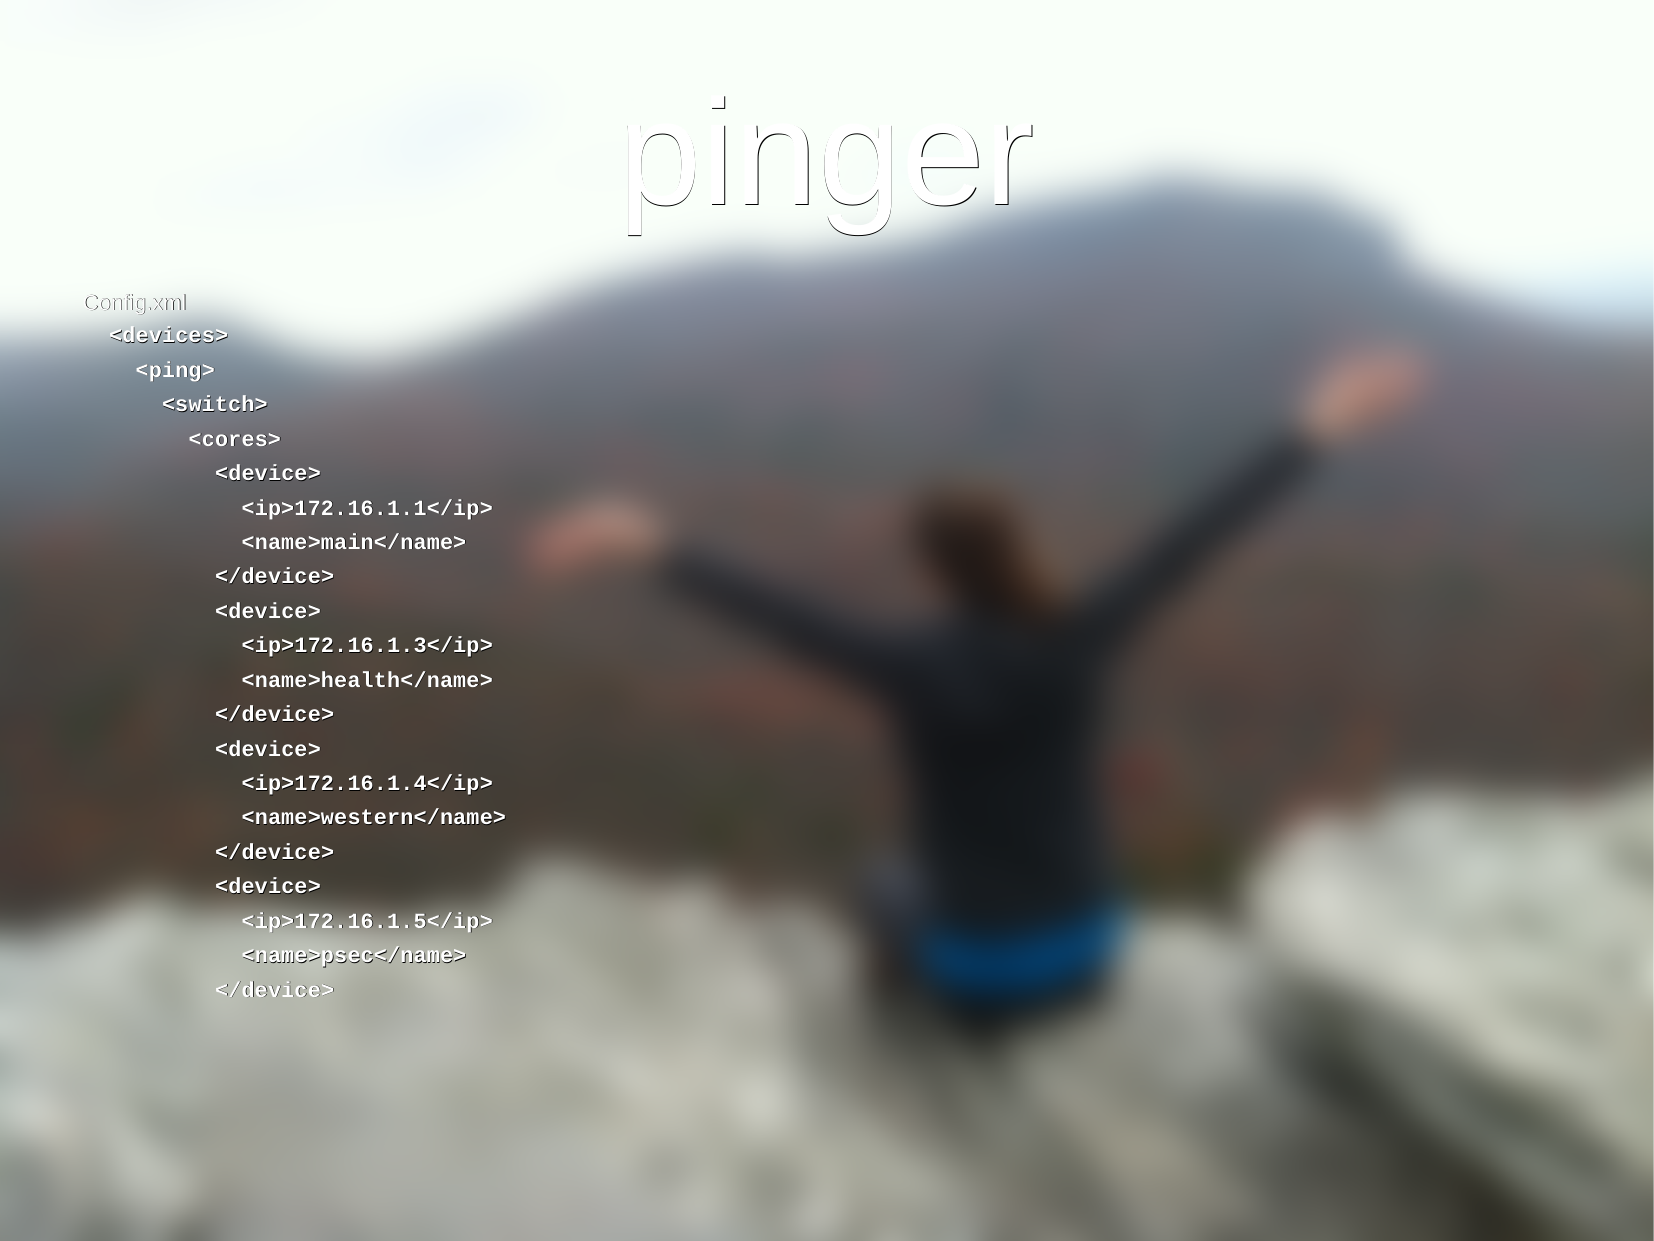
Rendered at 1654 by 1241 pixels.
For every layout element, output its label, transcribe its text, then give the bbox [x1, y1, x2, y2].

picture [0, 0, 1654, 1241]
list Config.xml <devices> <ping> <switch> <cores> <device> <ip>172.16.1.1</ip> <name>main</name> </device> <device> <ip>172.16.1.3</ip> <name>health</name> </device> <device> <ip>172.16.1.4</ip> <name>western</name> </device> <device> <ip>172.16.1.5</ip> <name>psec</name> </device> [82, 290, 1571, 1010]
title pinger [82, 49, 1571, 257]
